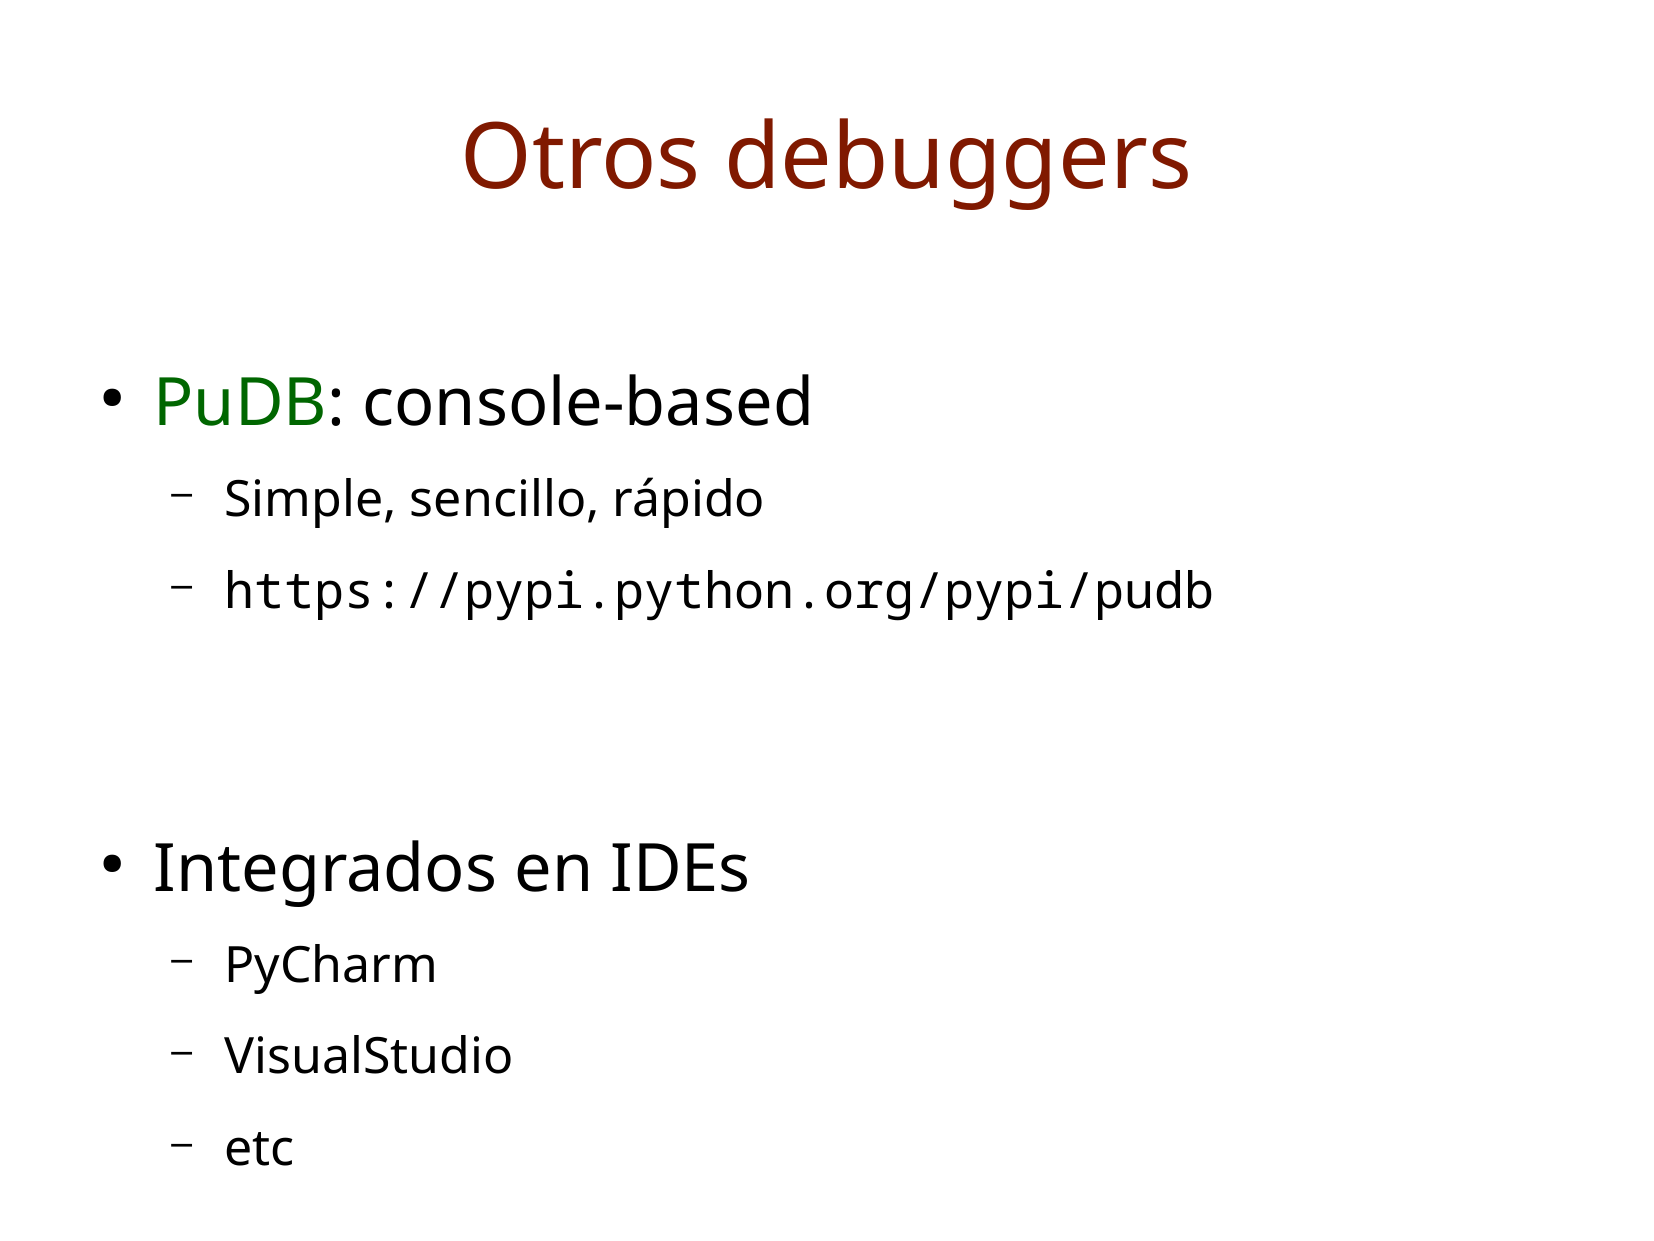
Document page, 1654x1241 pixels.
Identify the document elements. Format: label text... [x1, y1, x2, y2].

title Otros debuggers [82, 49, 1571, 257]
list PuDB: console-based Simple, sencillo, rápido https://pypi.python.org/pypi/pudb Integrados en IDEs PyCharm VisualStudio etc [82, 354, 1571, 1216]
